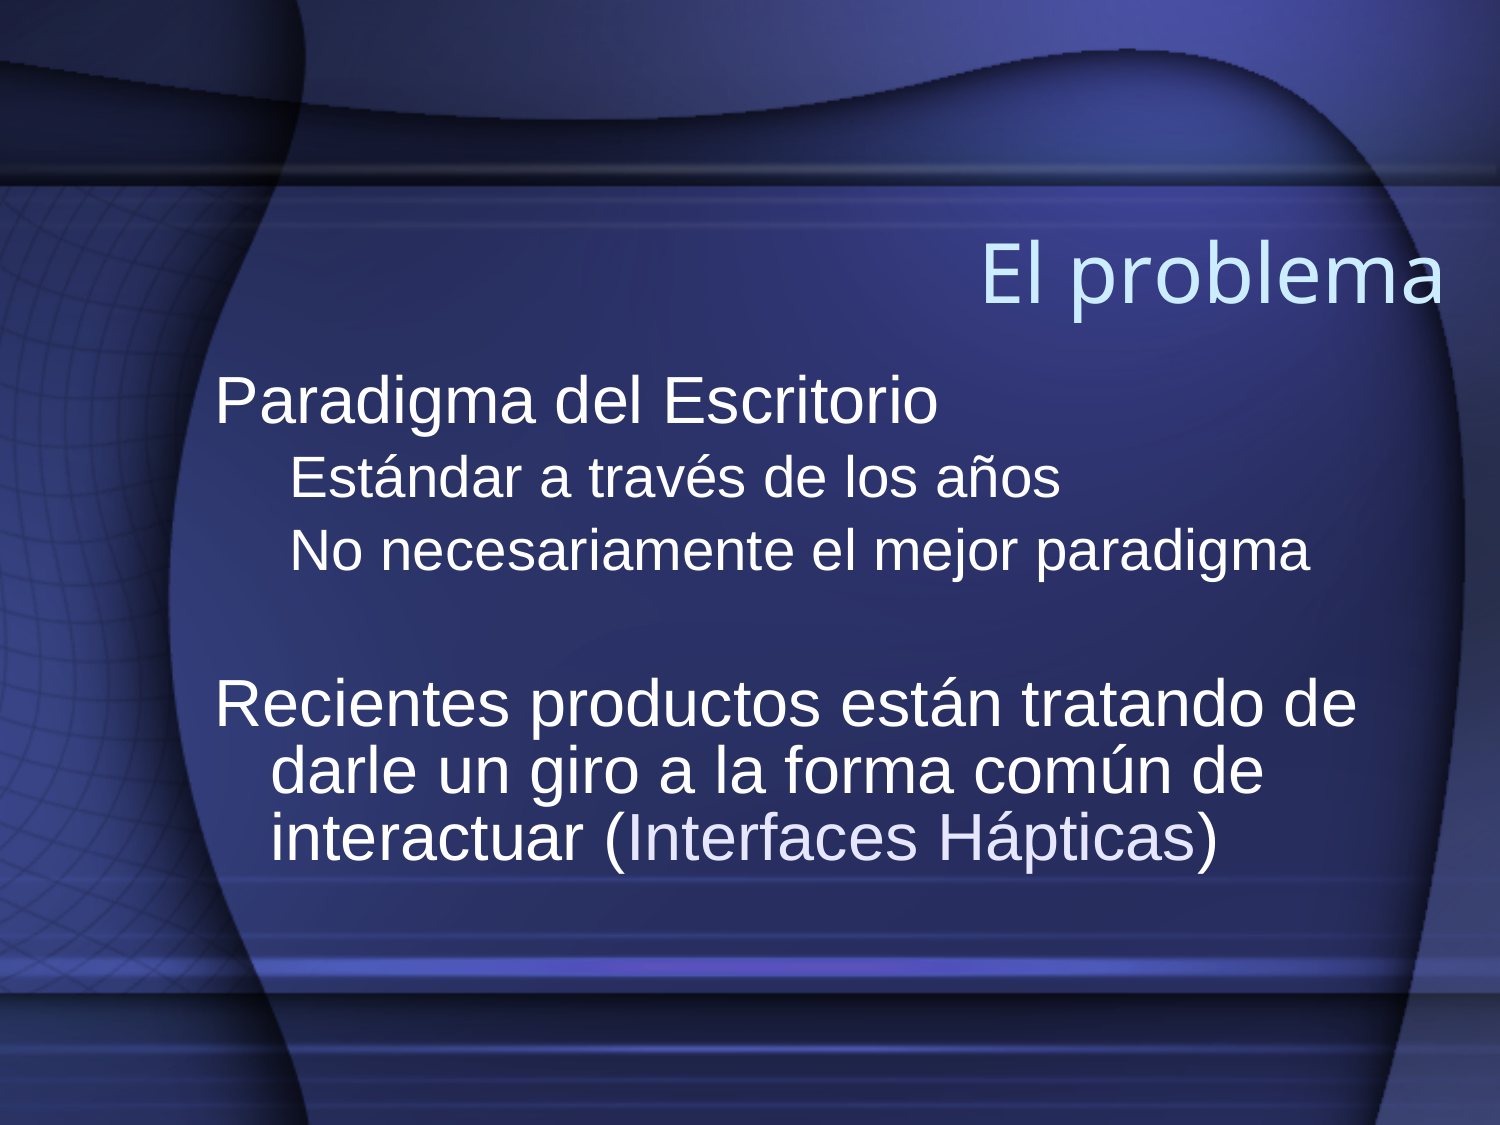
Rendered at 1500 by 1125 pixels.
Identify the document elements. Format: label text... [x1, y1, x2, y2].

picture [0, 0, 1500, 1125]
list Paradigma del Escritorio Estándar a través de los años No necesariamente el mejor paradigma Recientes productos están tratando de darle un giro a la forma común de interactuar (Interfaces Hápticas) [200, 361, 1463, 1012]
title El problema [200, 196, 1463, 347]
